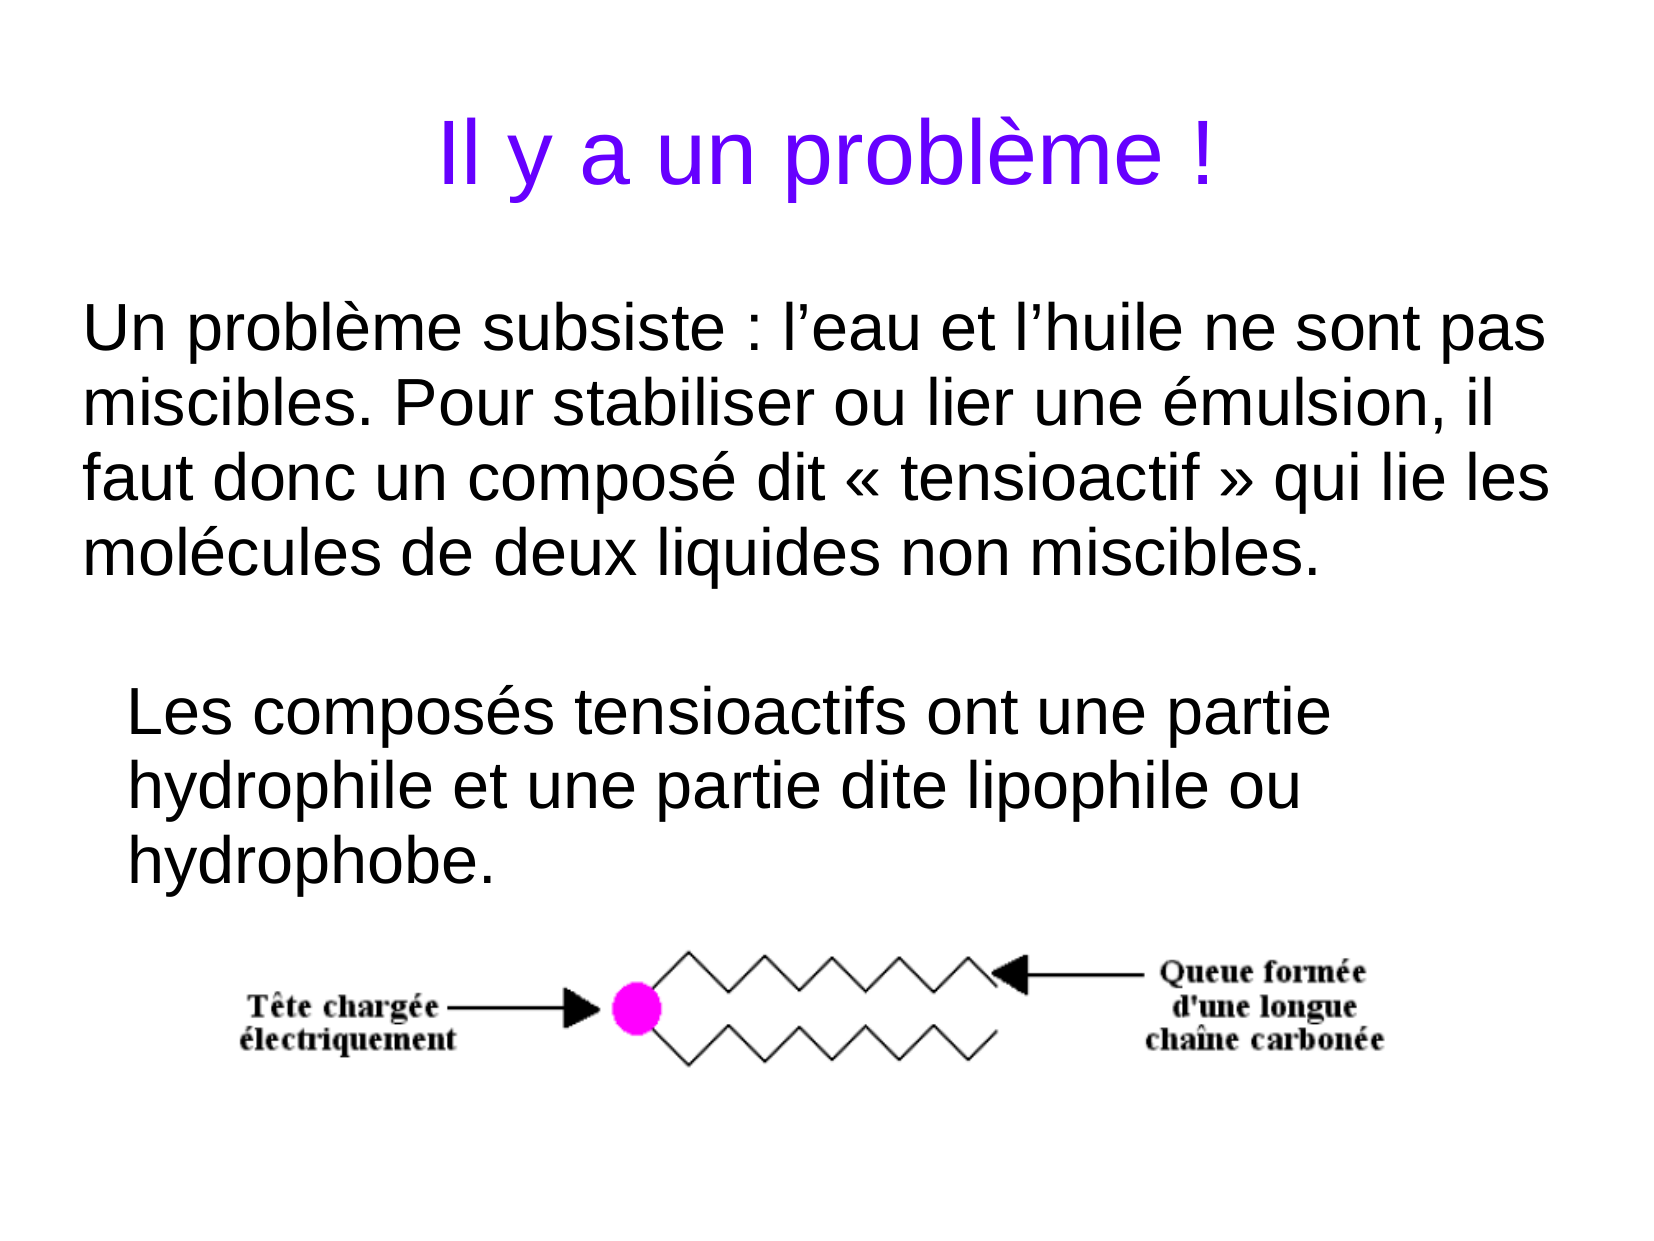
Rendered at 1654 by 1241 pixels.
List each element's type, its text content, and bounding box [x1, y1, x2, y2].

title Il y a un problème ! [82, 49, 1571, 257]
picture [219, 919, 1406, 1087]
list Un problème subsiste : l’eau et l’huile ne sont pas miscibles. Pour stabiliser ou lier une émulsion, il faut donc un composé dit « tensioactif » qui lie les molécules de deux liquides non miscibles. Les composés tensioactifs ont une partie hydrophile et une partie dite lipophile ou hydrophobe. [82, 290, 1595, 1158]
